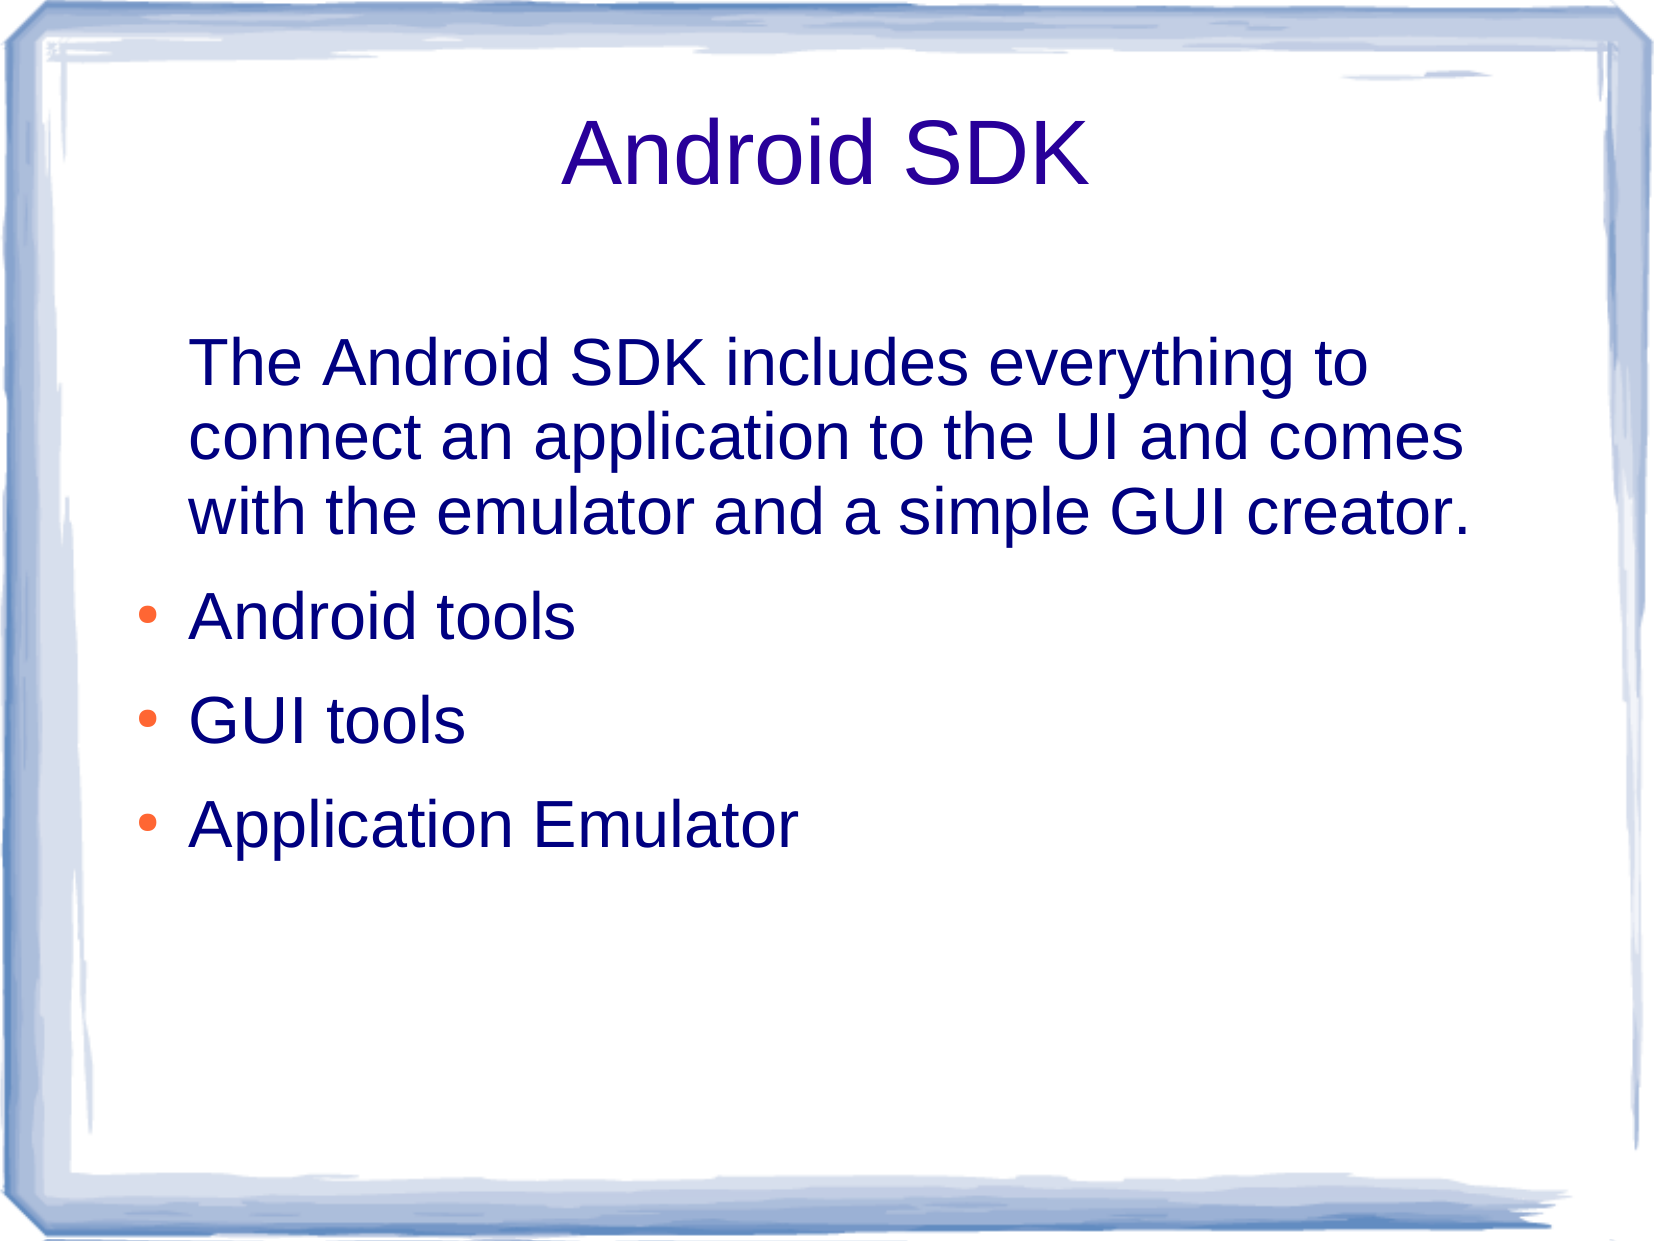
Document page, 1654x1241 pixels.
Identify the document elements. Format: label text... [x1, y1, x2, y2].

list The Android SDK includes everything to connect an application to the UI and comes with the emulator and a simple GUI creator. Android tools GUI tools Application Emulator [118, 324, 1571, 990]
picture [0, 0, 1654, 1241]
title Android SDK [82, 56, 1571, 250]
